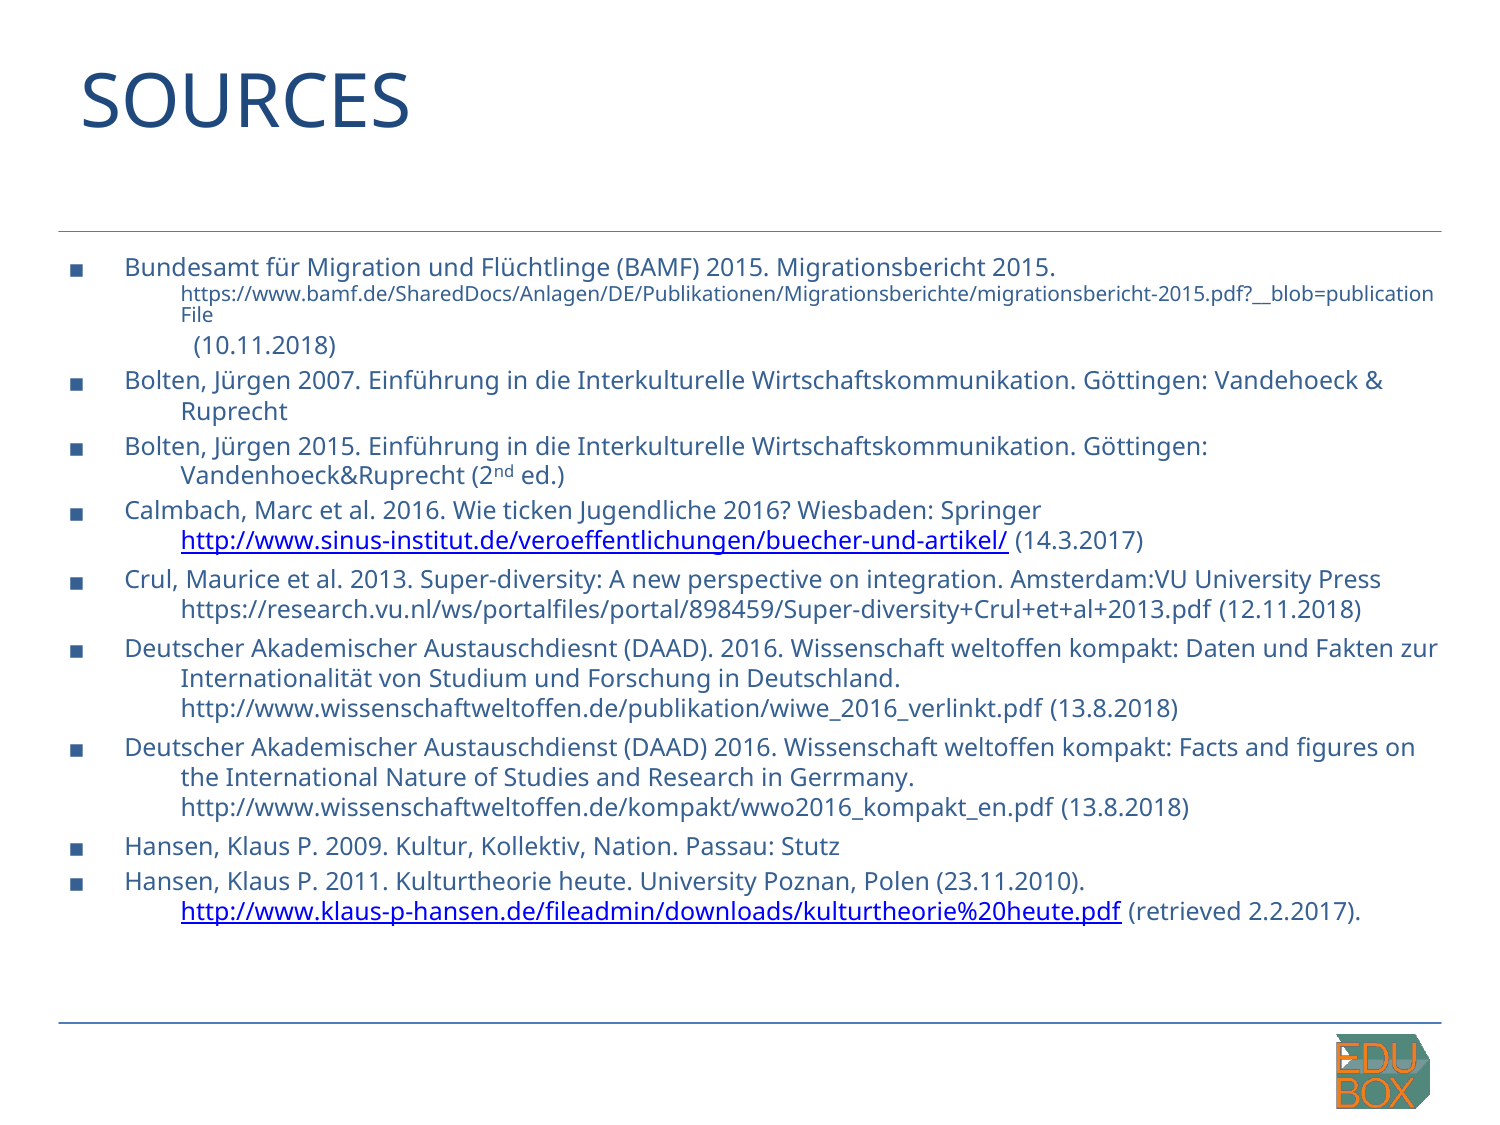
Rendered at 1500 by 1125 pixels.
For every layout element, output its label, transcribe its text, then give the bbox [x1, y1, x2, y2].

list Bundesamt für Migration und Flüchtlinge (BAMF) 2015. Migrationsbericht 2015. https://www.bamf.de/SharedDocs/Anlagen/DE/Publikationen/Migrationsberichte/migrationsbericht-2015.pdf?__blob=publicationFile (10.11.2018) Bolten, Jürgen 2007. Einführung in die Interkulturelle Wirtschaftskommunikation. Göttingen: Vandehoeck & Ruprecht Bolten, Jürgen 2015. Einführung in die Interkulturelle Wirtschaftskommunikation. Göttingen: Vandenhoeck&Ruprecht (2nd ed.) Calmbach, Marc et al. 2016. Wie ticken Jugendliche 2016? Wiesbaden: Springer http://www.sinus-institut.de/veroeffentlichungen/buecher-und-artikel/ (14.3.2017) Crul, Maurice et al. 2013. Super-diversity: A new perspective on integration. Amsterdam:VU University Press https://research.vu.nl/ws/portalfiles/portal/898459/Super-diversity+Crul+et+al+2013.pdf (12.11.2018) Deutscher Akademischer Austauschdiesnt (DAAD). 2016. Wissenschaft weltoffen kompakt: Daten und Fakten zur Internationalität von Studium und Forschung in Deutschland. http://www.wissenschaftweltoffen.de/publikation/wiwe_2016_verlinkt.pdf (13.8.2018) Deutscher Akademischer Austauschdienst (DAAD) 2016. Wissenschaft weltoffen kompakt: Facts and figures on the International Nature of Studies and Research in Gerrmany. http://www.wissenschaftweltoffen.de/kompakt/wwo2016_kompakt_en.pdf (13.8.2018) Hansen, Klaus P. 2009. Kultur, Kollektiv, Nation. Passau: Stutz Hansen, Klaus P. 2011. Kulturtheorie heute. University Poznan, Polen (23.11.2010). http://www.klaus-p-hansen.de/fileadmin/downloads/kulturtheorie%20heute.pdf (retrieved 2.2.2017). [53, 243, 1459, 1059]
picture [1328, 1059, 1437, 1114]
title SOURCES [64, 42, 1040, 153]
